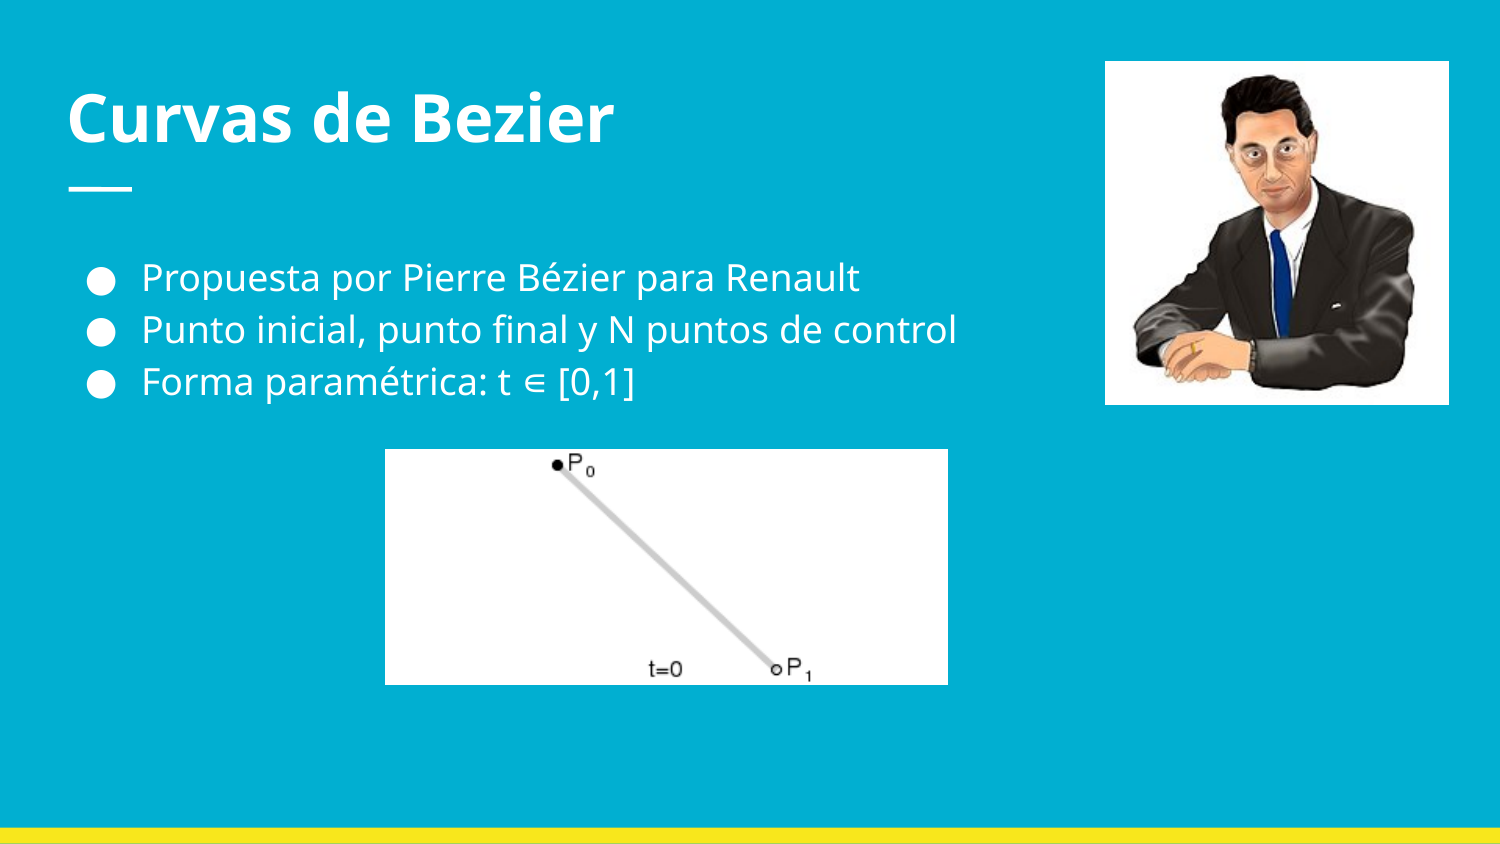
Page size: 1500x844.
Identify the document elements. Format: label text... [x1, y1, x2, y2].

picture [385, 449, 948, 685]
title Curvas de Bezier [51, 61, 1105, 167]
picture [1105, 61, 1449, 405]
list Propuesta por Pierre Bézier para Renault Punto inicial, punto final y N puntos de control Forma paramétrica: t ∊ [0,1] [51, 232, 1449, 750]
